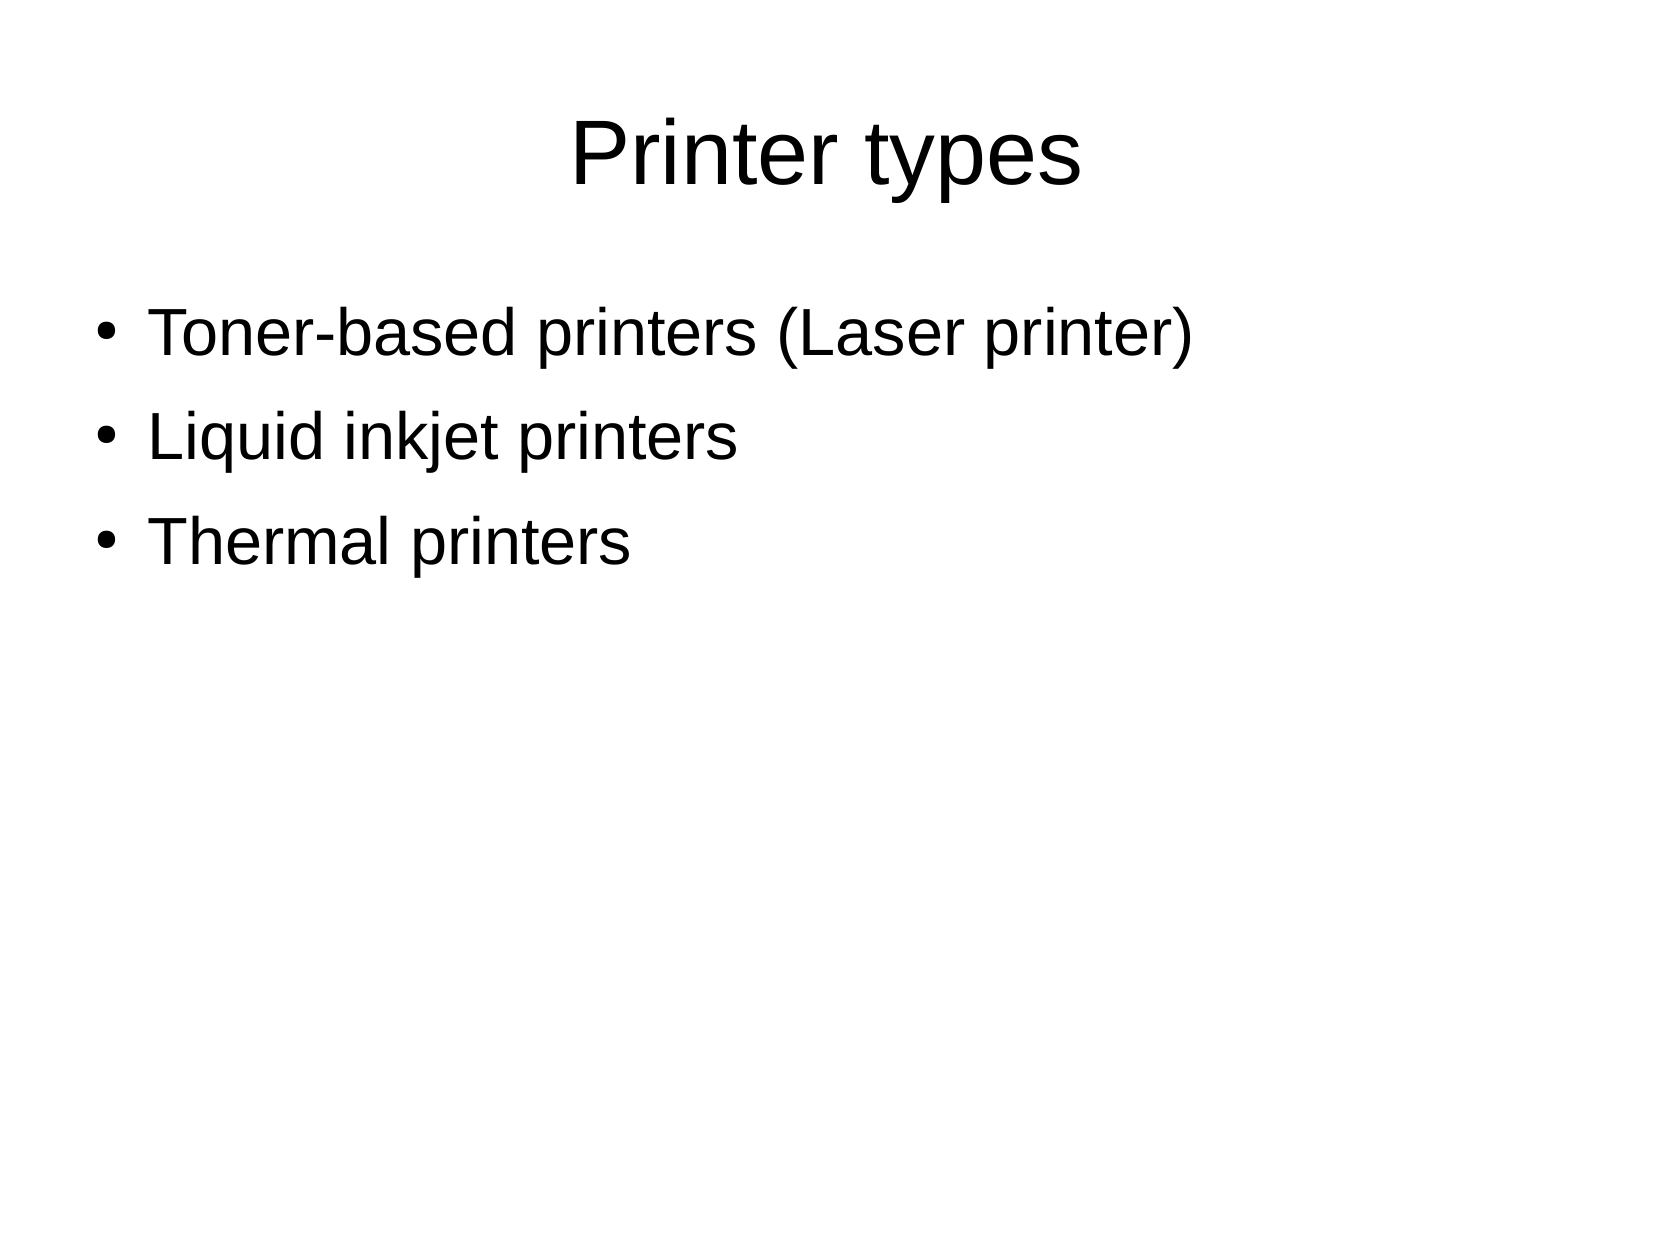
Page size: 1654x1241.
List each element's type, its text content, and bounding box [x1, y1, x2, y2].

title Printer types [82, 56, 1571, 250]
list Toner-based printers (Laser printer) Liquid inkjet printers Thermal printers [76, 295, 1565, 1114]
